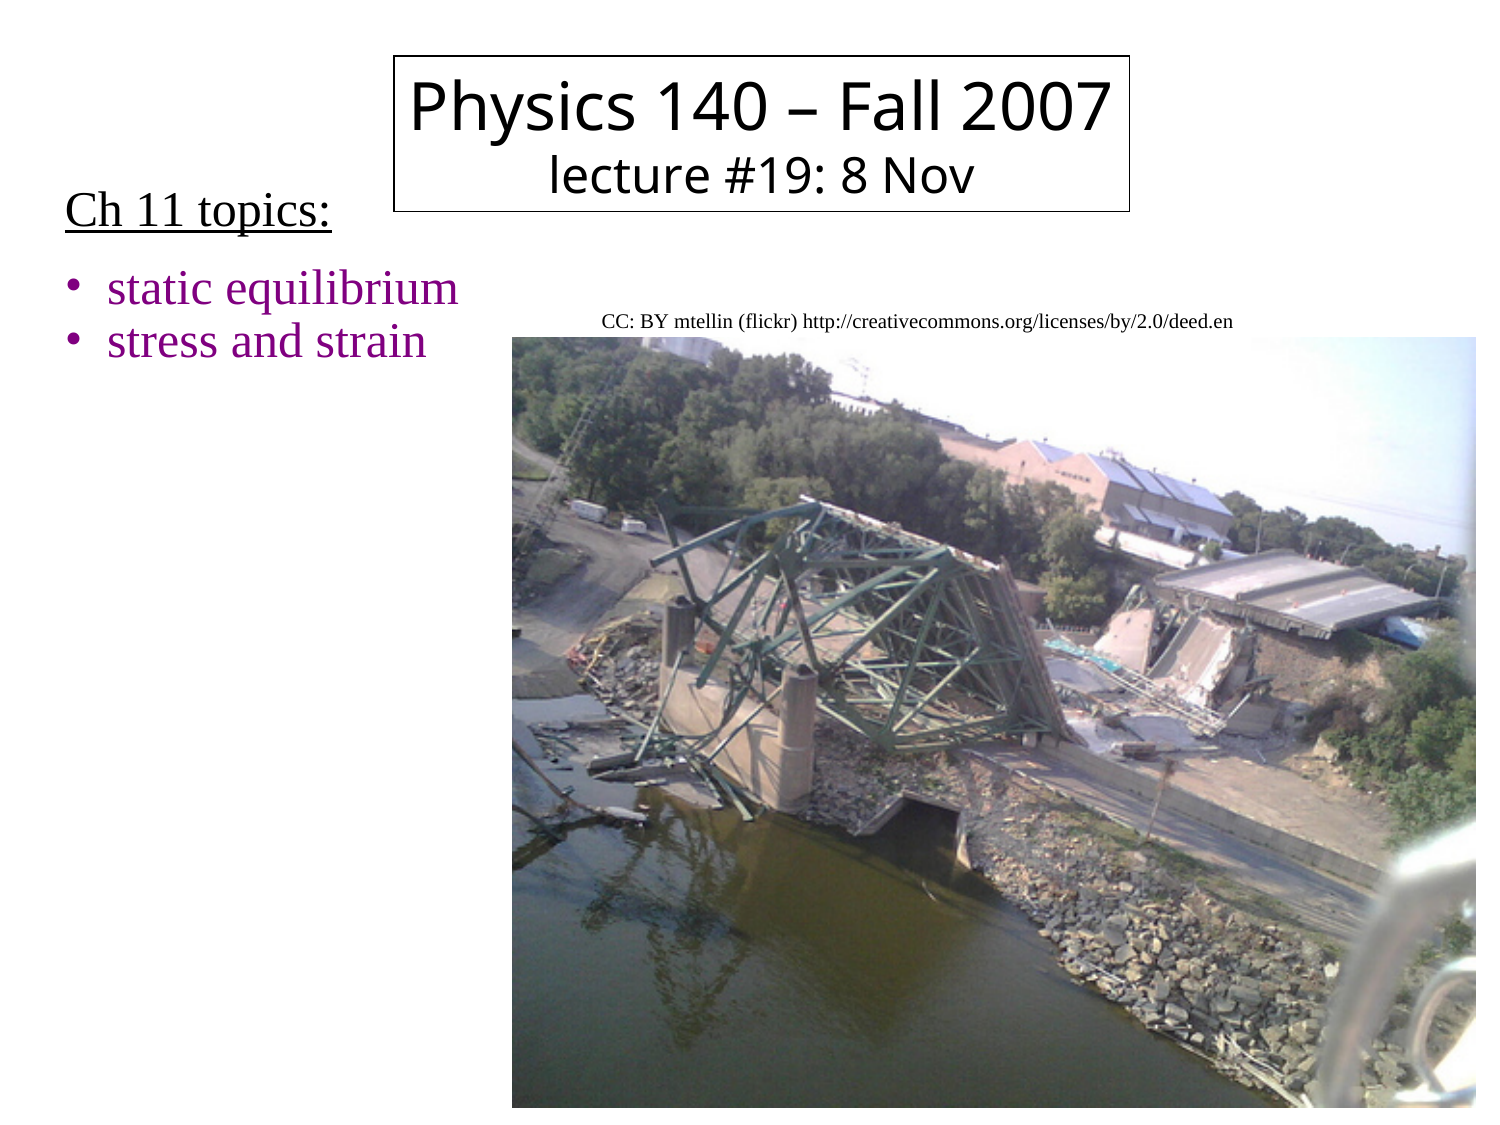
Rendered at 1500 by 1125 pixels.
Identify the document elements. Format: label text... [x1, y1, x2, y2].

text_box Physics 140 – Fall 2007 lecture #19: 8 Nov [393, 55, 1130, 169]
picture [512, 337, 1476, 1108]
text_box Ch 11 topics: static equilibrium stress and strain [50, 169, 1401, 377]
text_box CC: BY mtellin (flickr) http://creativecommons.org/licenses/by/2.0/deed.en [586, 299, 1249, 341]
